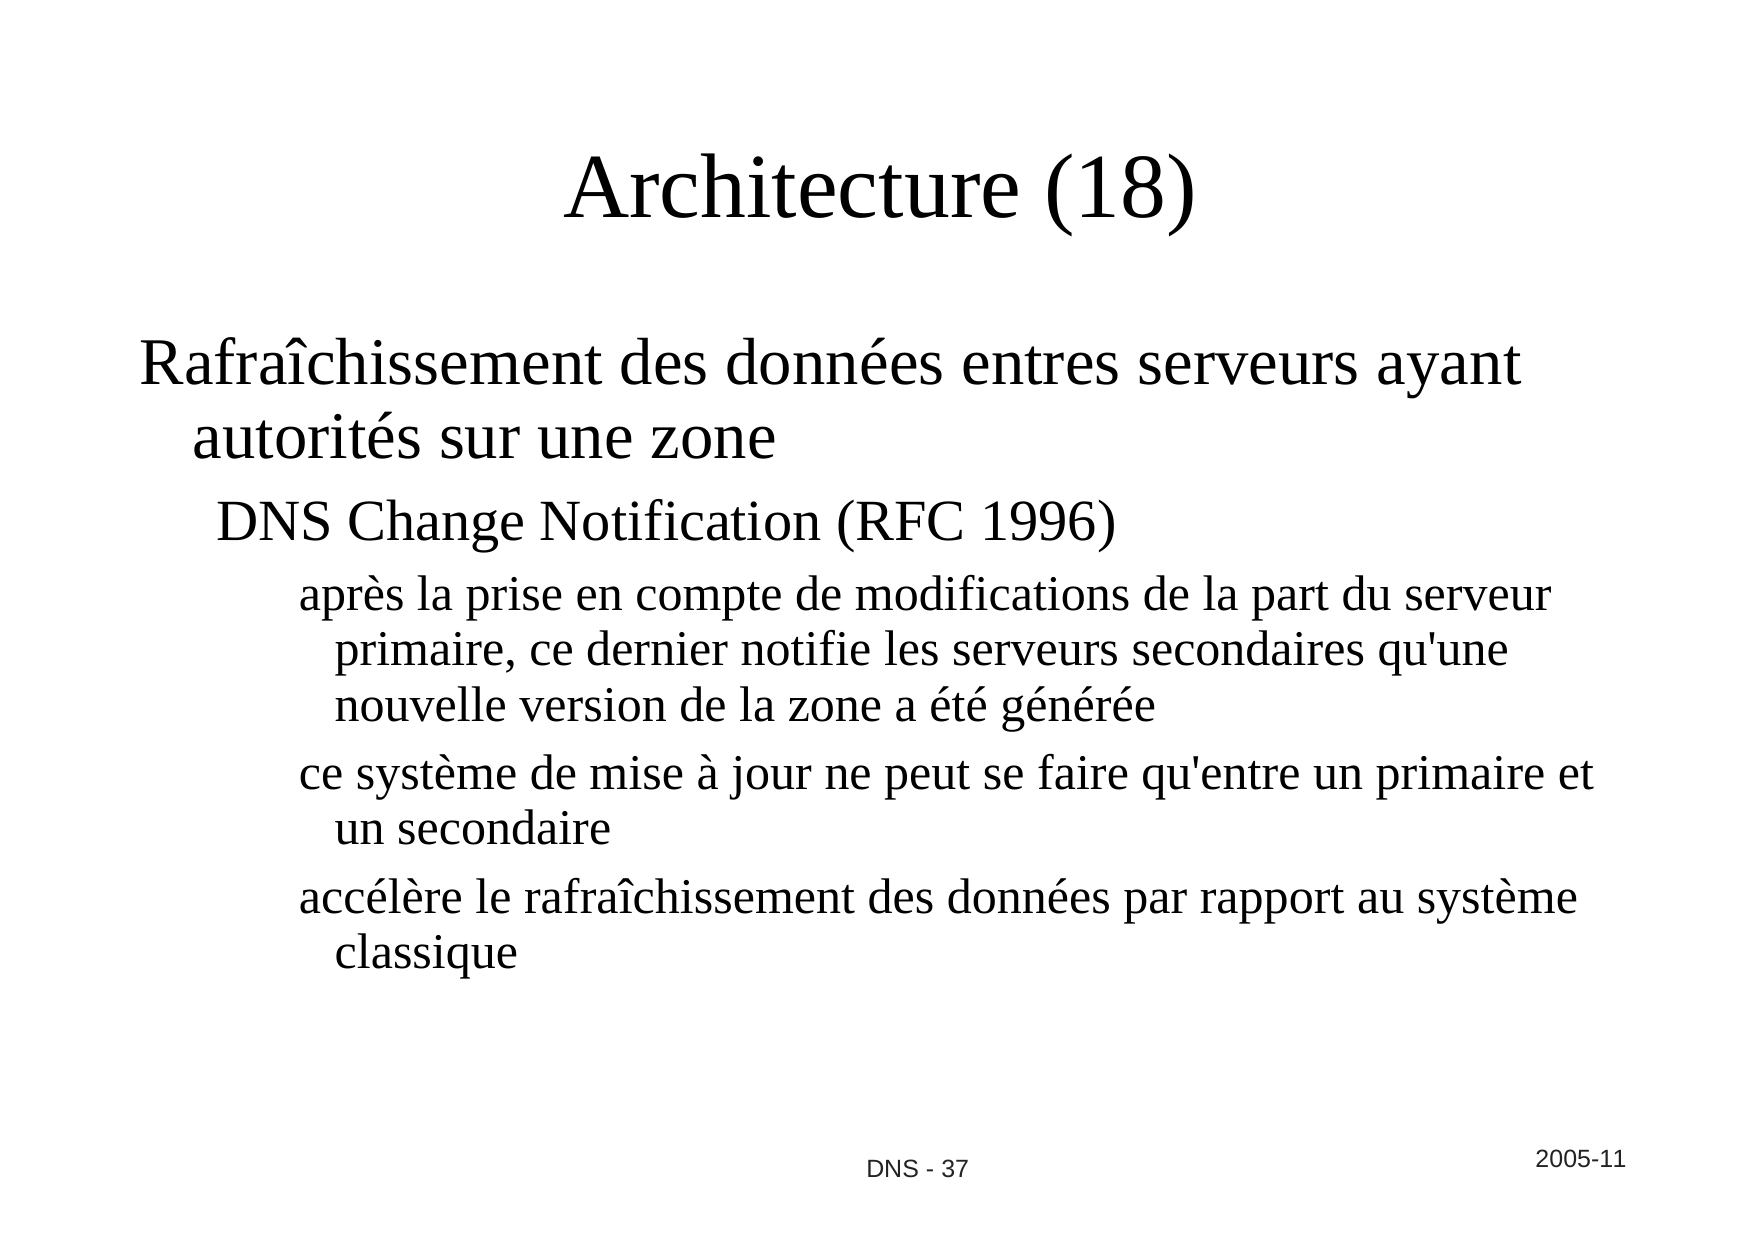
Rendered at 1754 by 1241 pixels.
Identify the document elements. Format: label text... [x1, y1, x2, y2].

title Architecture (18) [121, 72, 1640, 301]
list Rafraîchissement des données entres serveurs ayant autorités sur une zone DNS Change Notification (RFC 1996) après la prise en compte de modifications de la part du serveur primaire, ce dernier notifie les serveurs secondaires qu'une nouvelle version de la zone a été générée ce système de mise à jour ne peut se faire qu'entre un primaire et un secondaire accélère le rafraîchissement des données par rapport au système classique [121, 324, 1640, 1113]
